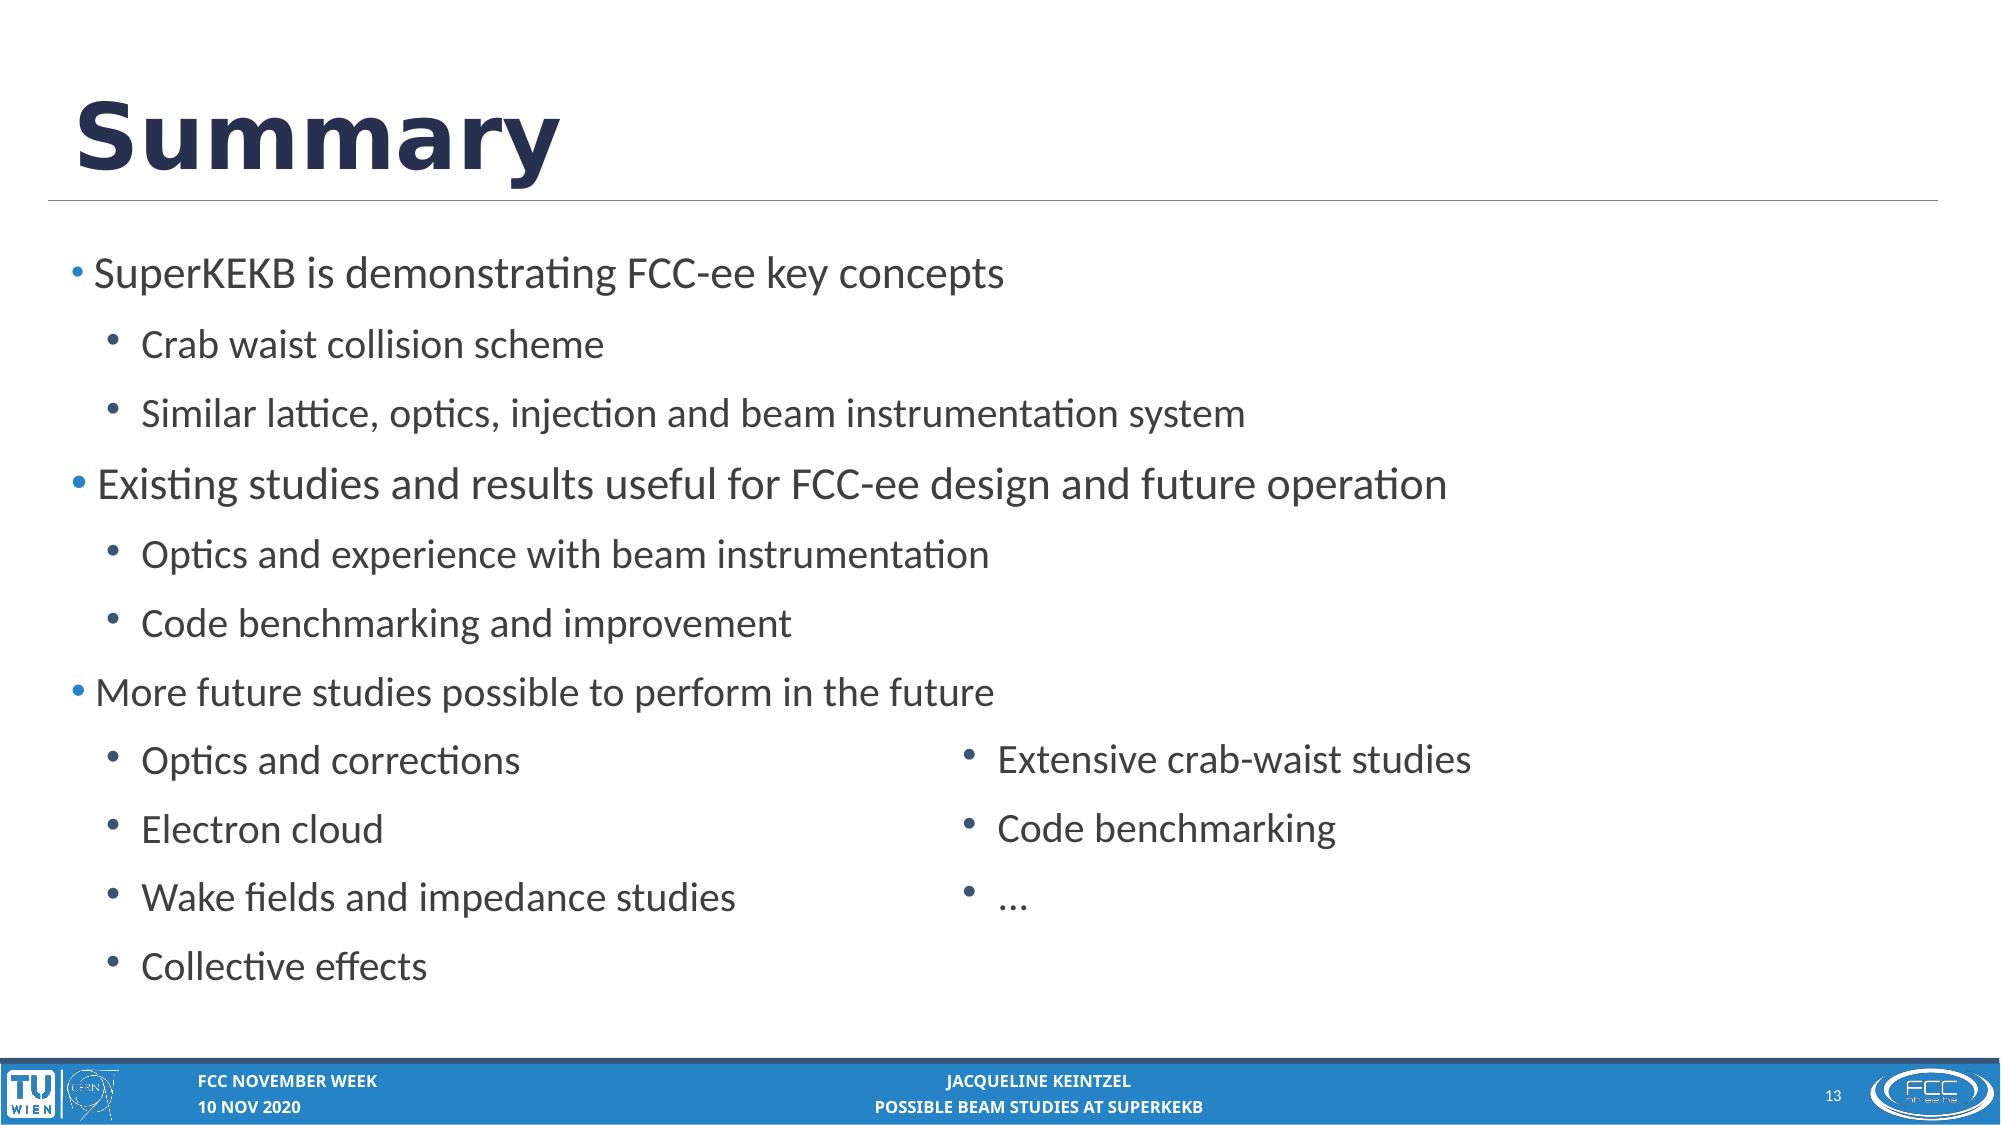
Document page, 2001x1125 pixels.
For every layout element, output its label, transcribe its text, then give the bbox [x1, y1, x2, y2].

text_box Summary [58, 70, 1925, 201]
text_box SuperKEKB is demonstrating FCC-ee key concepts Crab waist collision scheme Similar lattice, optics, injection and beam instrumentation system Existing studies and results useful for FCC-ee design and future operation Optics and experience with beam instrumentation Code benchmarking and improvement More future studies possible to perform in the future Optics and corrections Electron cloud Wake fields and impedance studies Collective effects [70, 242, 1808, 1004]
picture [1869, 1067, 1997, 1122]
picture [67, 1069, 119, 1121]
text_box Extensive crab-waist studies Code benchmarking ... [926, 661, 1961, 1028]
picture [7, 1070, 55, 1118]
